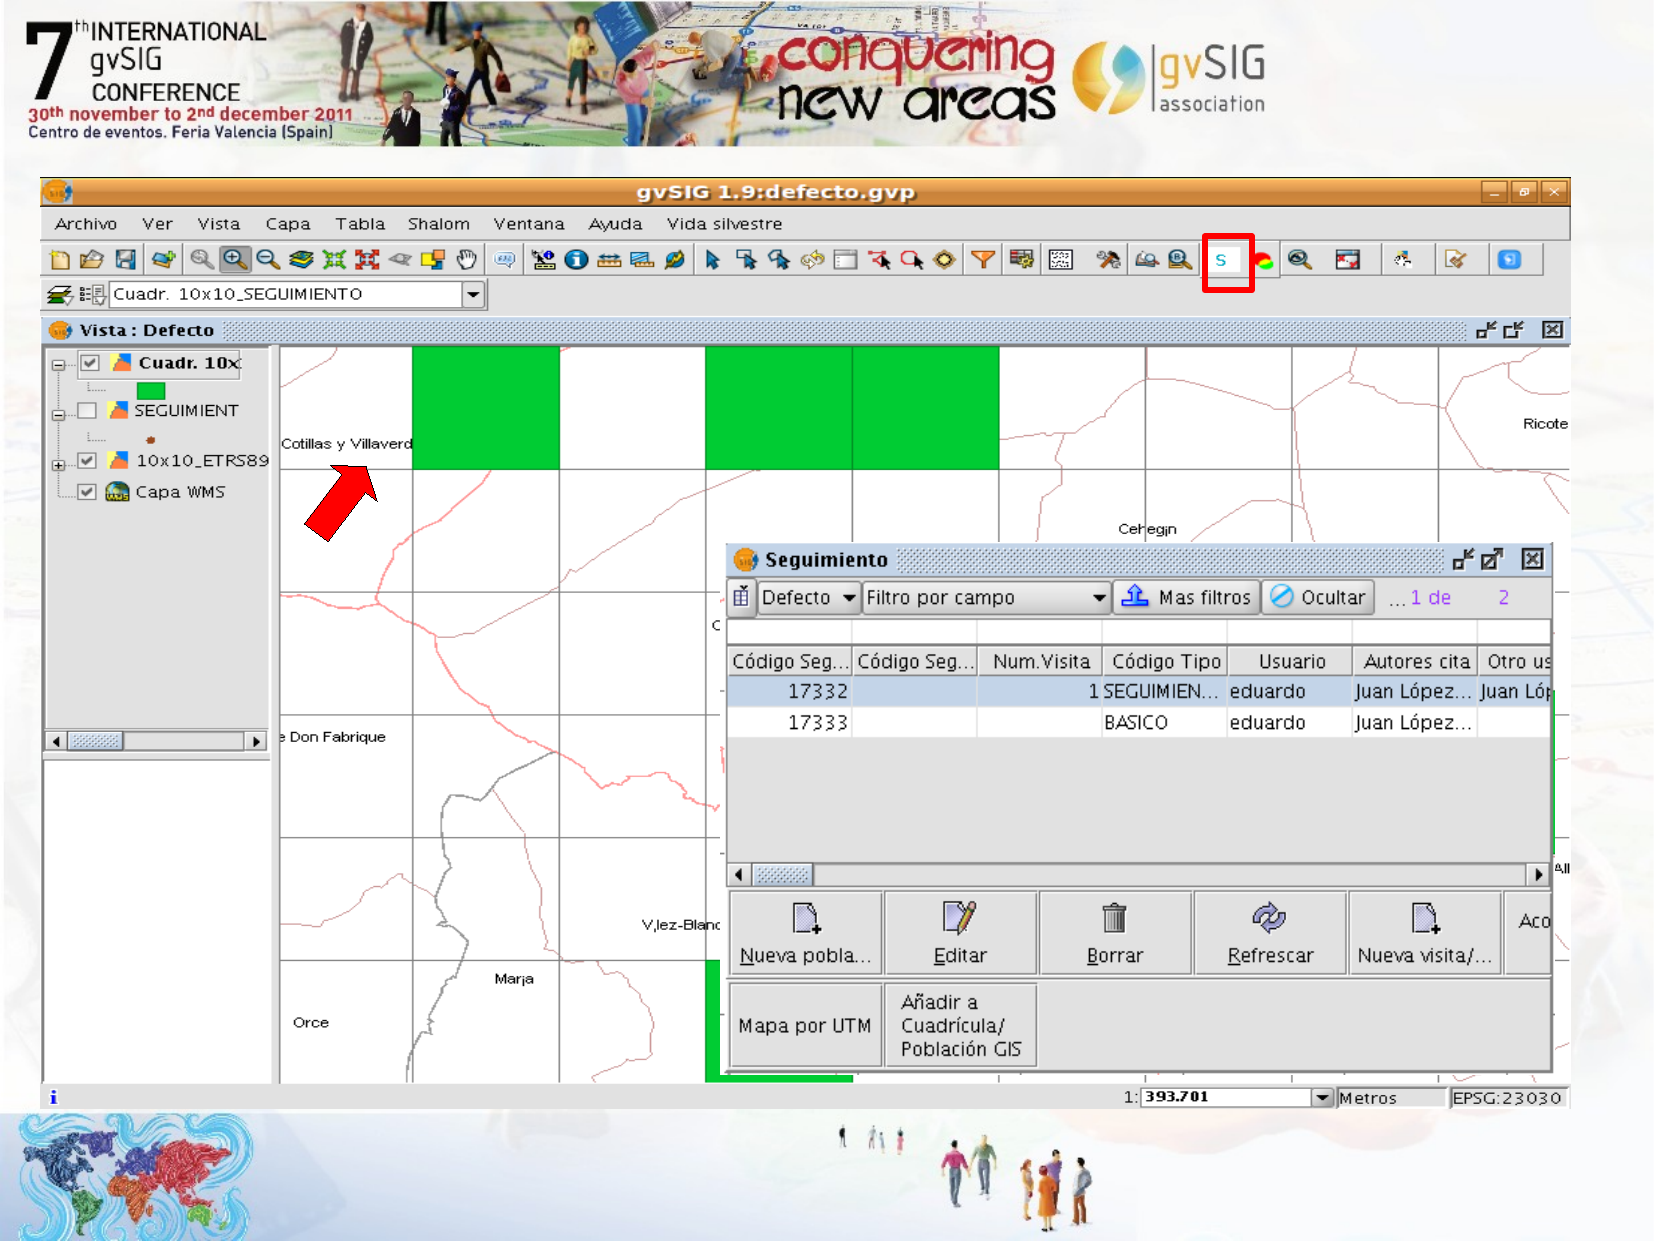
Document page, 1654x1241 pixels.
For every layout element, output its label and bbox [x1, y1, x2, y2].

picture [0, 0, 1654, 1241]
text_box [304, 465, 378, 542]
